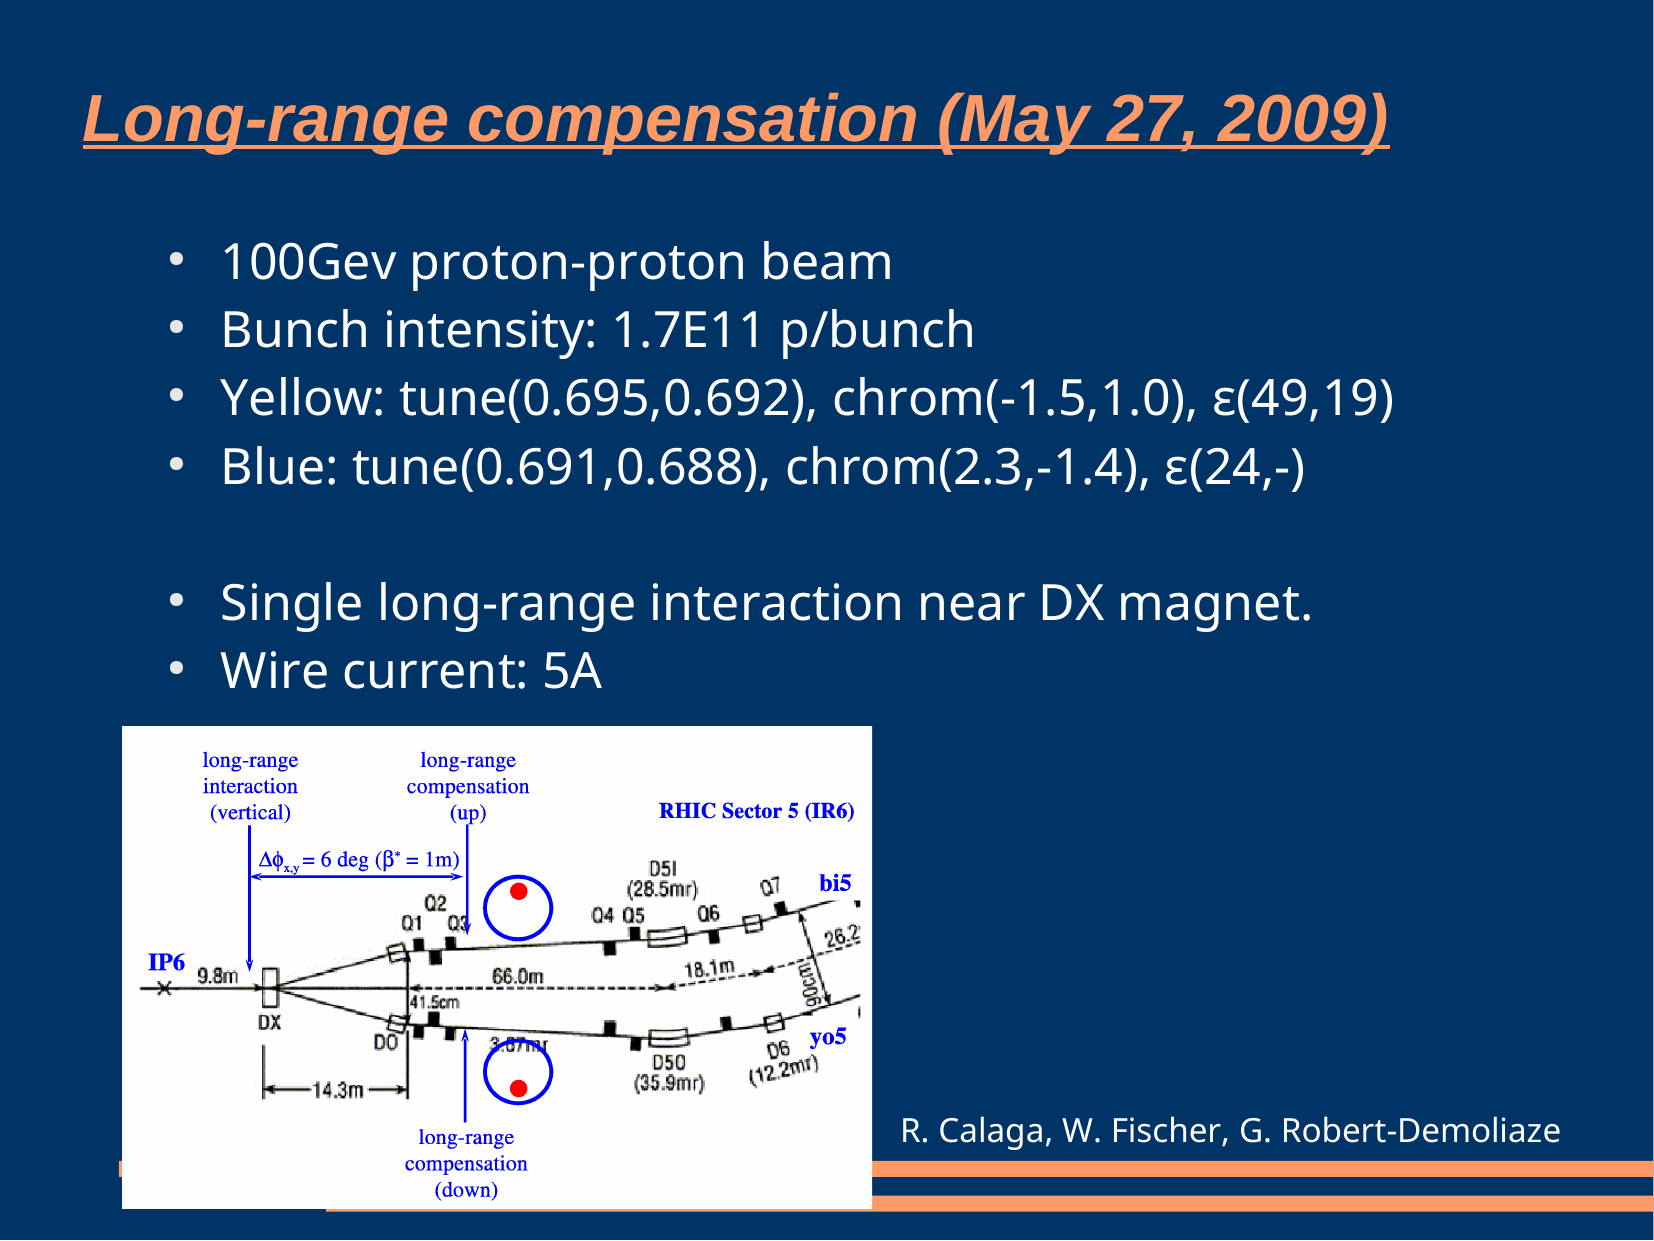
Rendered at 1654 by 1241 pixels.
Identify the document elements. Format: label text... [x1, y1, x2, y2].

title Long-range compensation (May 27, 2009) [82, 49, 1571, 188]
picture [122, 726, 873, 1209]
list 100Gev proton-proton beam Bunch intensity: 1.7E11 p/bunch Yellow: tune(0.695,0.692), chrom(-1.5,1.0), ε(49,19) Blue: tune(0.691,0.688), chrom(2.3,-1.4), ε(24,-) Single long-range interaction near DX magnet. Wire current: 5A [150, 225, 1501, 713]
list R. Calaga, W. Fischer, G. Robert-Demoliaze [900, 1107, 1651, 1183]
